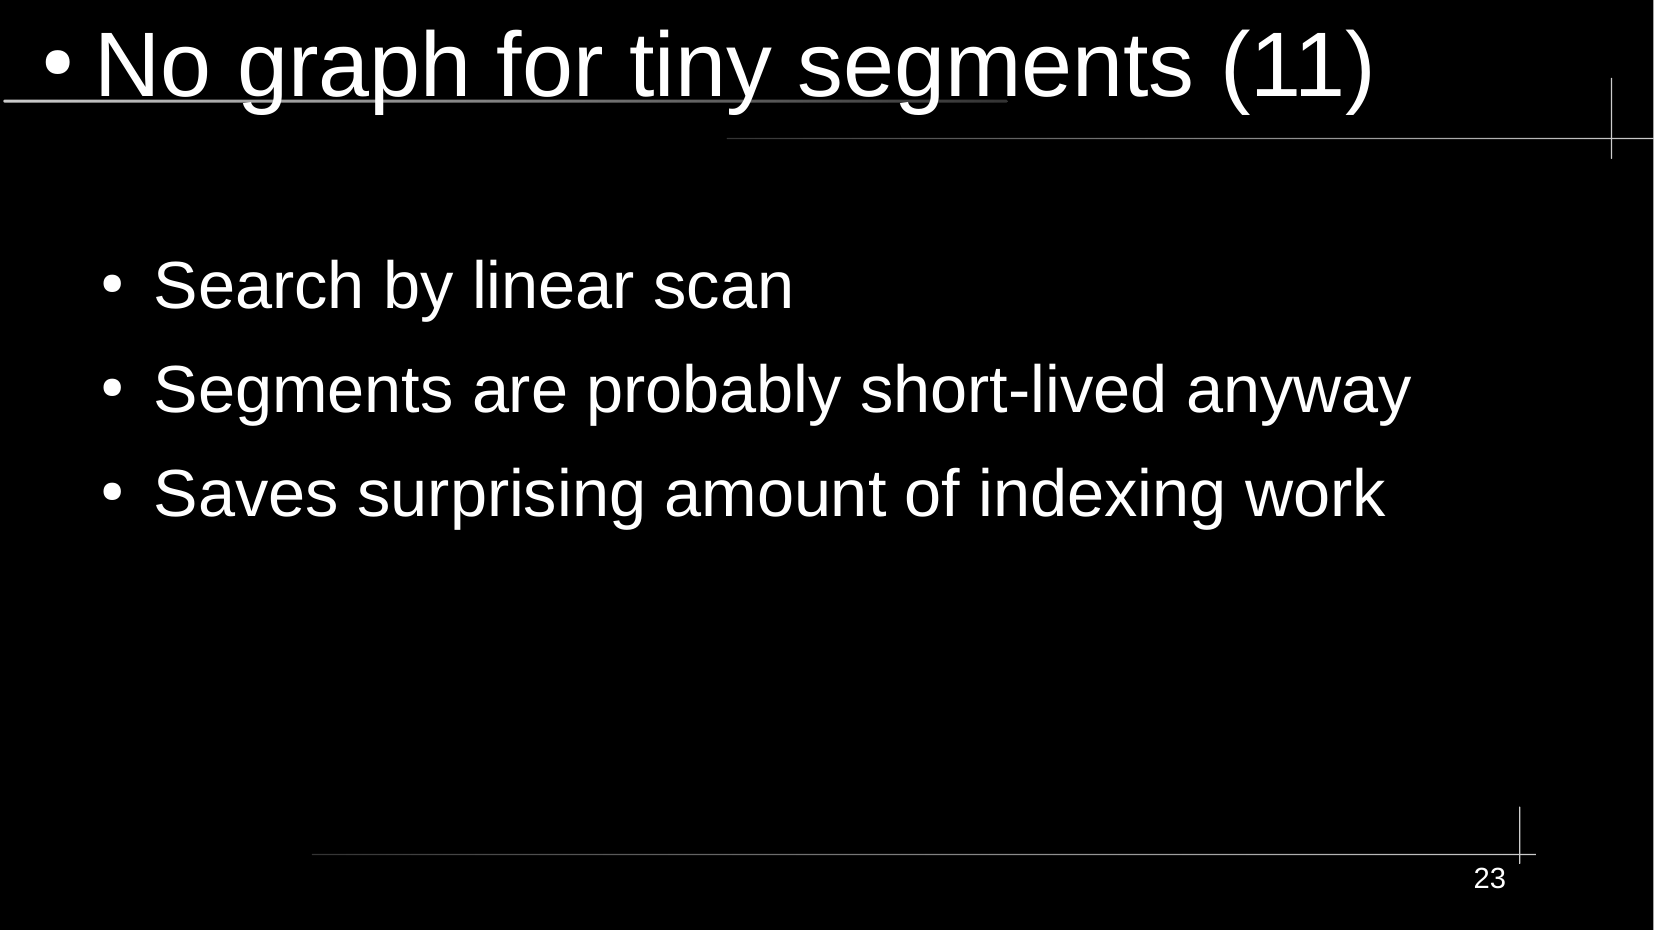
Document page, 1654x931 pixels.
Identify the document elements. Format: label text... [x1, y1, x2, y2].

list Search by linear scan Segments are probably short-lived anyway Saves surprising amount of indexing work [82, 247, 1571, 563]
title No graph for tiny segments (11) [23, 11, 1589, 119]
